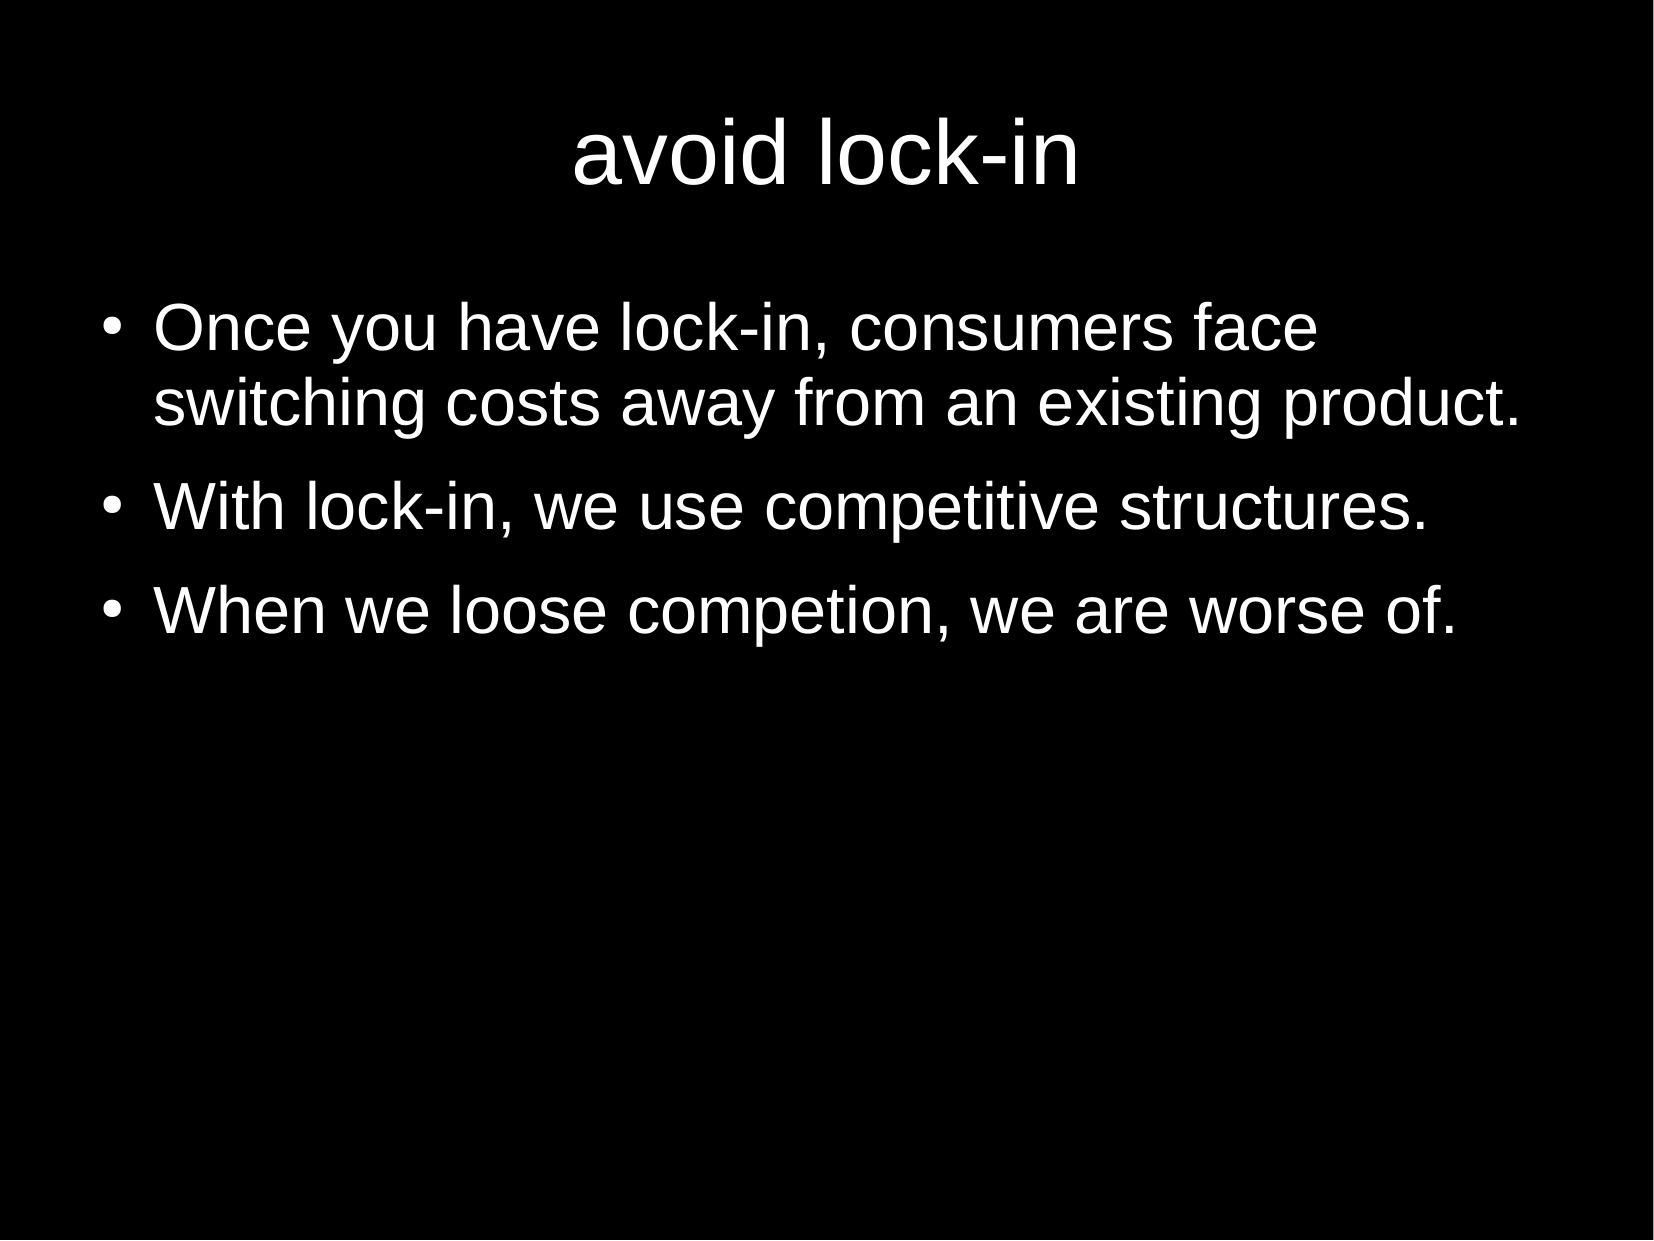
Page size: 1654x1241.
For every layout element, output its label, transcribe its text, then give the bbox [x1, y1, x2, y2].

list Once you have lock-in, consumers face switching costs away from an existing product. With lock-in, we use competitive structures. When we loose competion, we are worse of. [82, 290, 1571, 1010]
title avoid lock-in [82, 49, 1571, 257]
